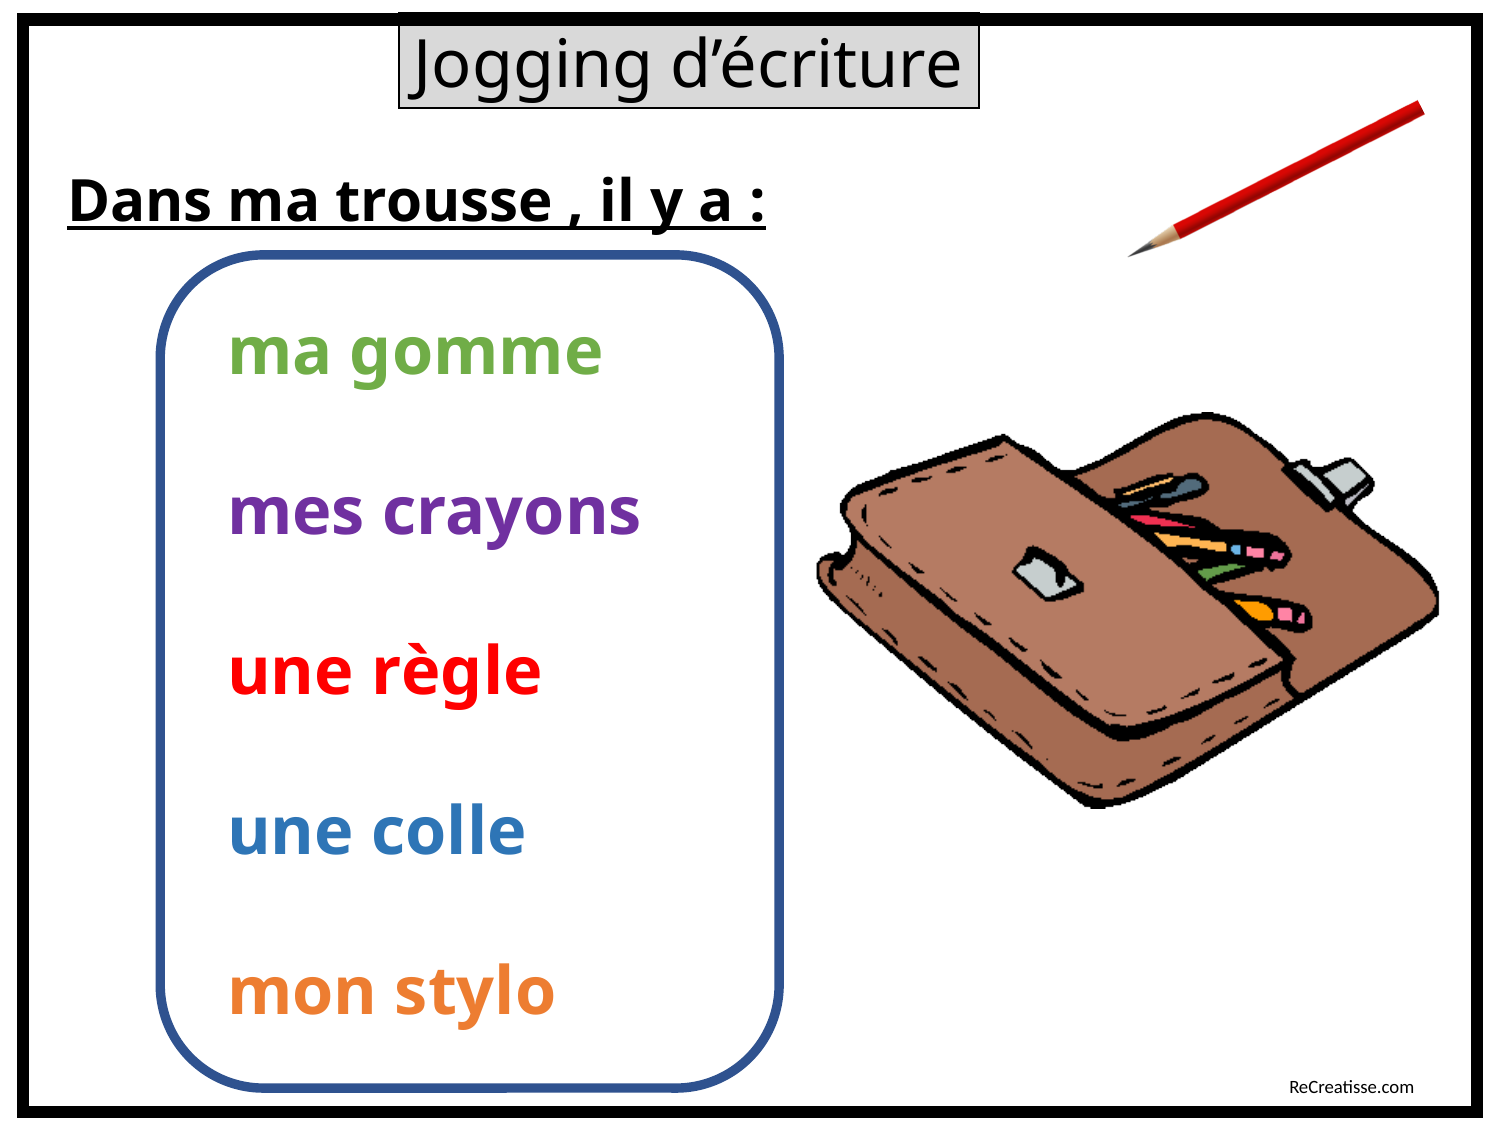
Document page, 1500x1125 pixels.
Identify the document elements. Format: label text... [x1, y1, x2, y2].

text_box [160, 311, 780, 1089]
text_box Jogging d’écriture [399, 26, 979, 108]
text_box ma gomme mes crayons une règle une colle mon stylo [212, 300, 657, 1035]
picture [815, 412, 1441, 809]
picture [1118, 89, 1431, 276]
text_box ReCreatisse.com [1274, 1068, 1430, 1105]
text_box Dans ma trousse , il y a : [52, 156, 781, 311]
